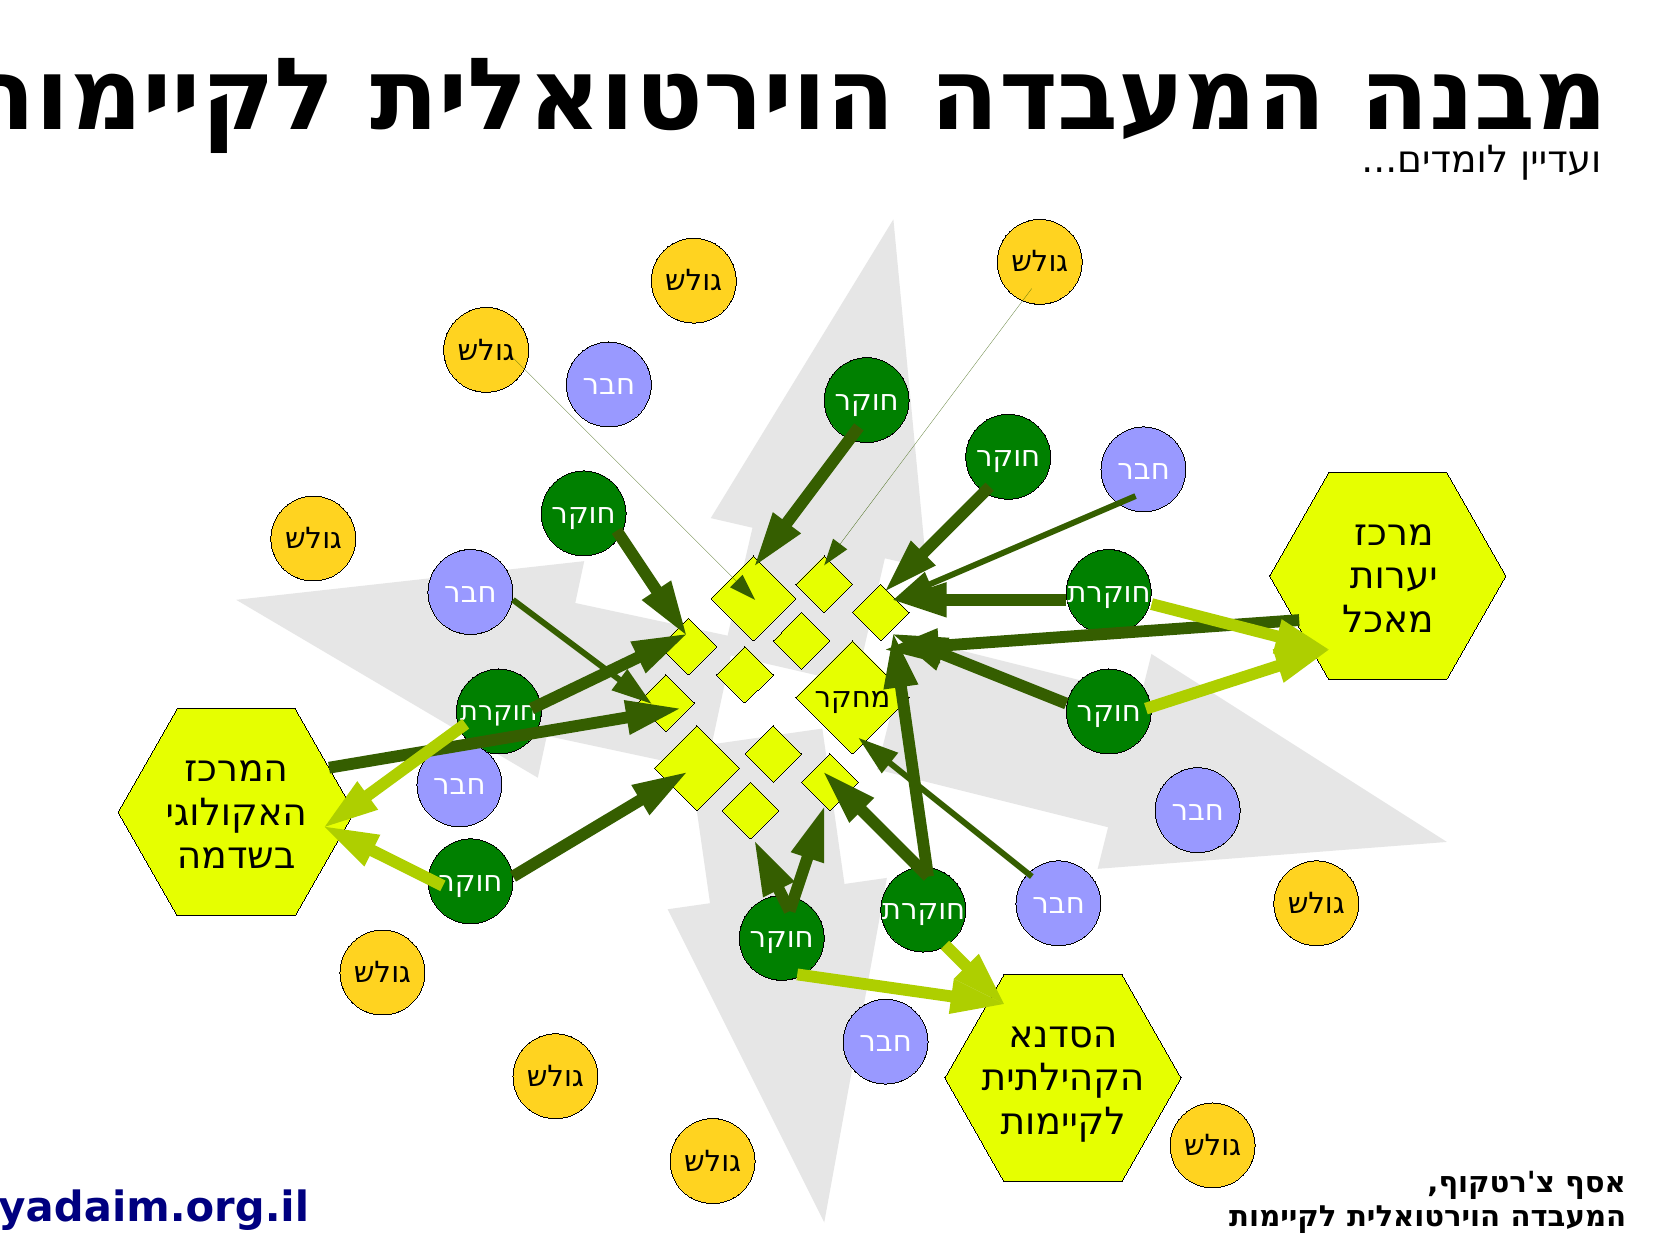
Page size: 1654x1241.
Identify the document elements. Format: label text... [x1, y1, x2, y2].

text_box [660, 618, 717, 675]
text_box [795, 555, 853, 613]
text_box חוקר [1066, 668, 1152, 754]
text_box הסדנא הקהילתית לקיימות [944, 974, 1182, 1182]
text_box [722, 782, 779, 839]
text_box חבר [1155, 767, 1241, 853]
text_box גולש [339, 930, 425, 1015]
text_box חוקרת [880, 867, 966, 953]
text_box חבר [843, 999, 929, 1085]
text_box חבר [427, 549, 513, 635]
text_box גולש [443, 307, 529, 393]
text_box חוקר [739, 895, 825, 981]
text_box גולש [651, 238, 737, 324]
text_box [716, 646, 774, 703]
text_box חבר [1100, 426, 1186, 512]
text_box [773, 612, 830, 670]
text_box [801, 753, 859, 811]
text_box המרכז האקולוגי בשדמה [118, 708, 355, 916]
text_box [637, 674, 695, 732]
text_box מחקר [795, 640, 910, 754]
text_box ועדיין לומדים... [1375, 129, 1617, 187]
text_box חבר [416, 741, 502, 827]
text_box חוקר [824, 357, 910, 443]
text_box [745, 725, 802, 783]
text_box חוקר [541, 470, 627, 556]
text_box גולש [997, 219, 1083, 305]
text_box [654, 725, 740, 811]
text_box מבנה המעבדה הוירטואלית לקיימות [100, 29, 1625, 155]
text_box [711, 555, 796, 641]
text_box חוקרת [456, 668, 542, 754]
text_box חוקרת [1066, 549, 1152, 635]
text_box גולש [1170, 1102, 1256, 1174]
text_box [852, 584, 910, 641]
text_box אסף צ'רטקוף, המעבדה הוירטואלית לקיימות [1181, 1157, 1641, 1238]
text_box חבר [1015, 860, 1101, 946]
text_box גולש [270, 496, 356, 581]
text_box bayadaim.org.il [13, 1175, 324, 1237]
text_box גולש [1273, 860, 1359, 946]
text_box מרכז יערות מאכל [1269, 472, 1506, 680]
text_box חוקר [965, 414, 1051, 500]
text_box חבר [566, 341, 652, 427]
text_box גולש [512, 1033, 598, 1119]
text_box חוקר [428, 838, 514, 924]
text_box גולש [670, 1118, 756, 1204]
